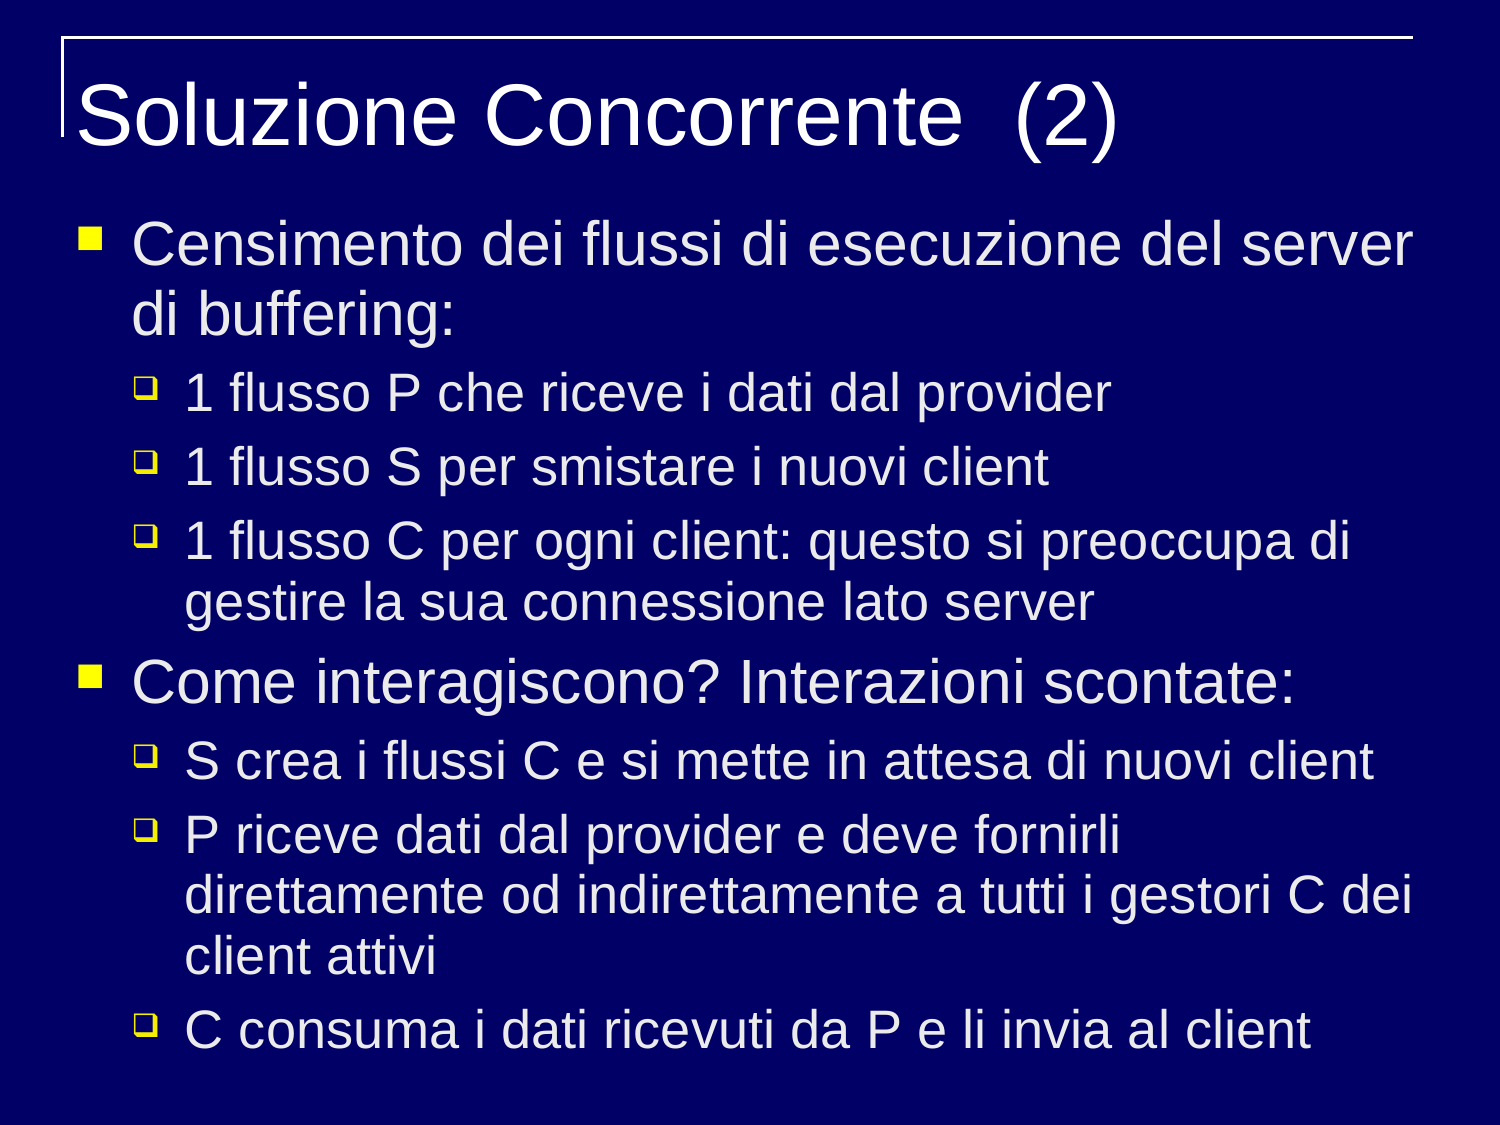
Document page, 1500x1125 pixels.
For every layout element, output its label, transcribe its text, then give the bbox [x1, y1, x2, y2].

list Censimento dei flussi di esecuzione del server di buffering: 1 flusso P che riceve i dati dal provider 1 flusso S per smistare i nuovi client 1 flusso C per ogni client: questo si preoccupa di gestire la sua connessione lato server Come interagiscono? Interazioni scontate: S crea i flussi C e si mette in attesa di nuovi client P riceve dati dal provider e deve fornirli direttamente od indirettamente a tutti i gestori C dei client attivi C consuma i dati ricevuti da P e li invia al client [75, 209, 1426, 1061]
title Soluzione Concorrente (2) [75, 52, 1426, 178]
